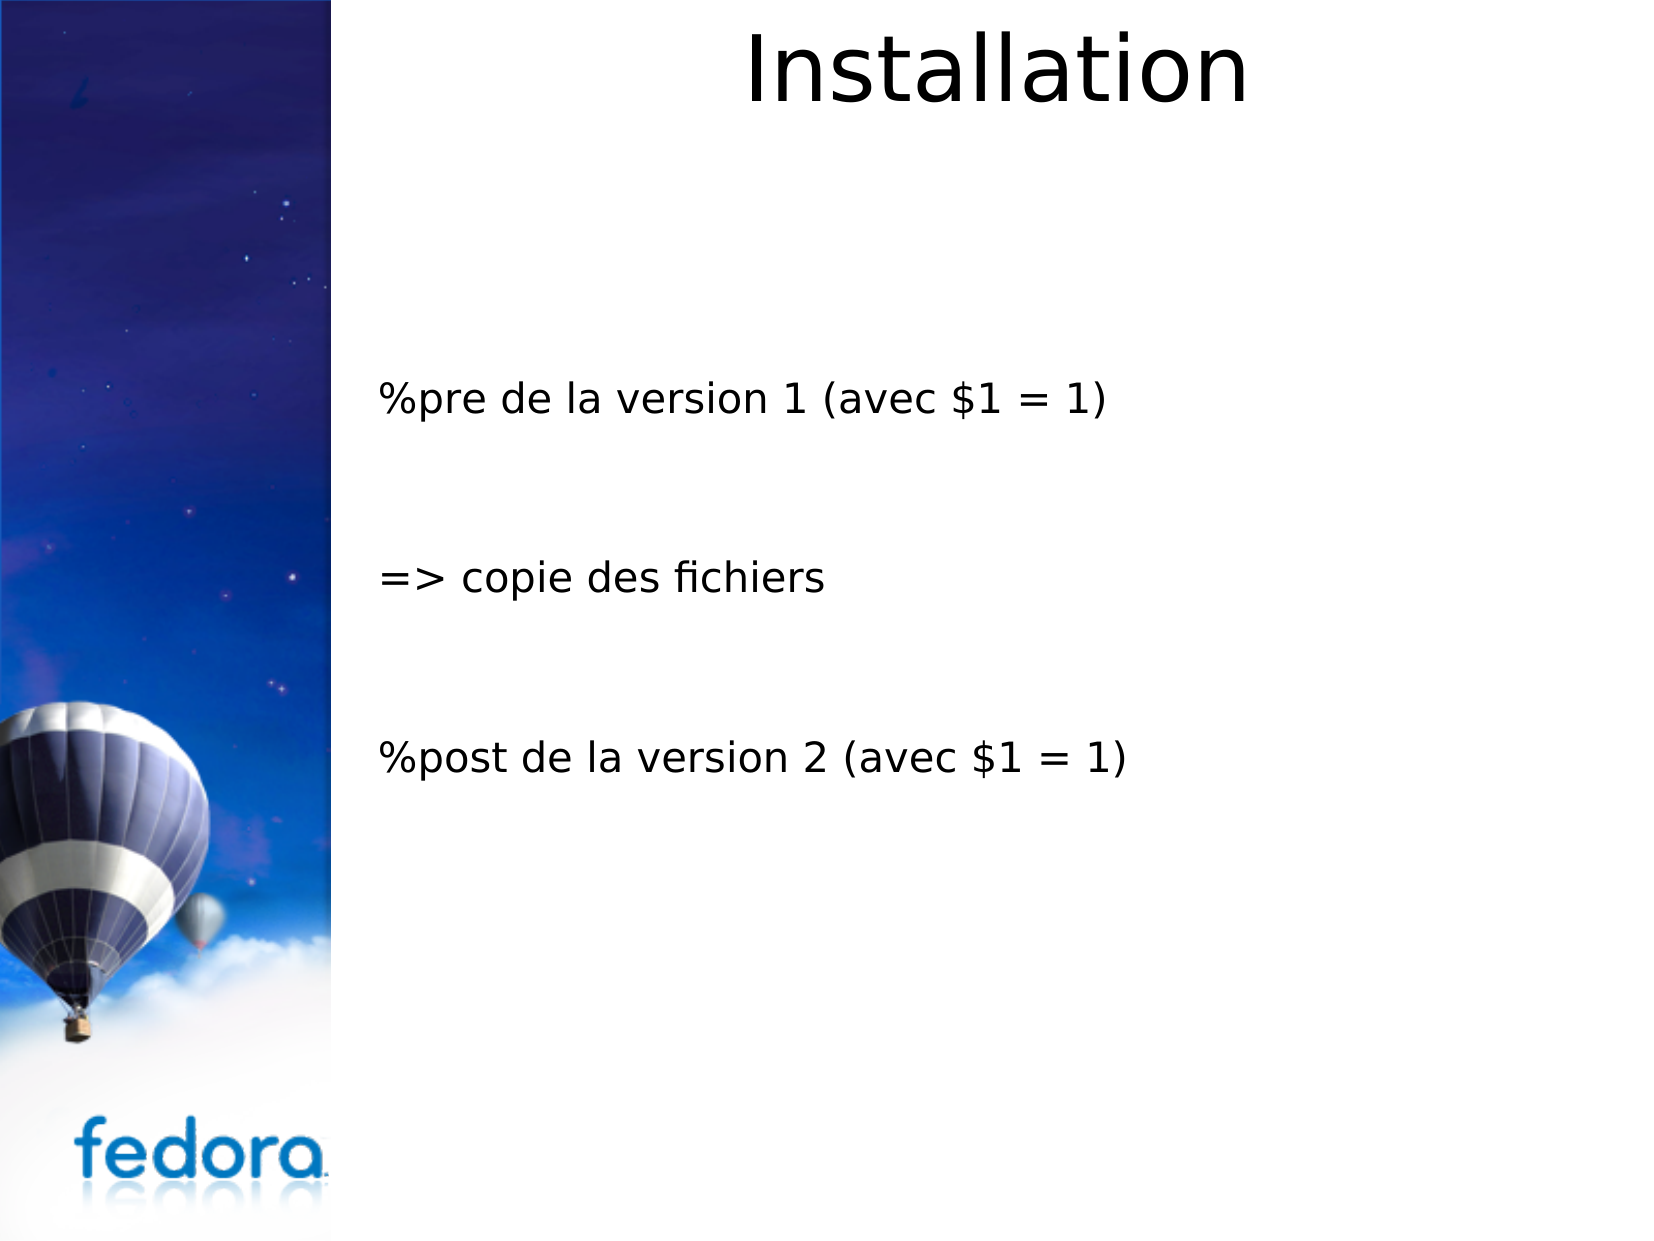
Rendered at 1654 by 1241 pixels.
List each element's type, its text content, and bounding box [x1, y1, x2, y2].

list %pre de la version 1 (avec $1 = 1) => copie des fichiers %post de la version 2 (avec $1 = 1) [377, 374, 1619, 783]
title Installation [348, 9, 1648, 130]
picture [0, 0, 331, 1241]
